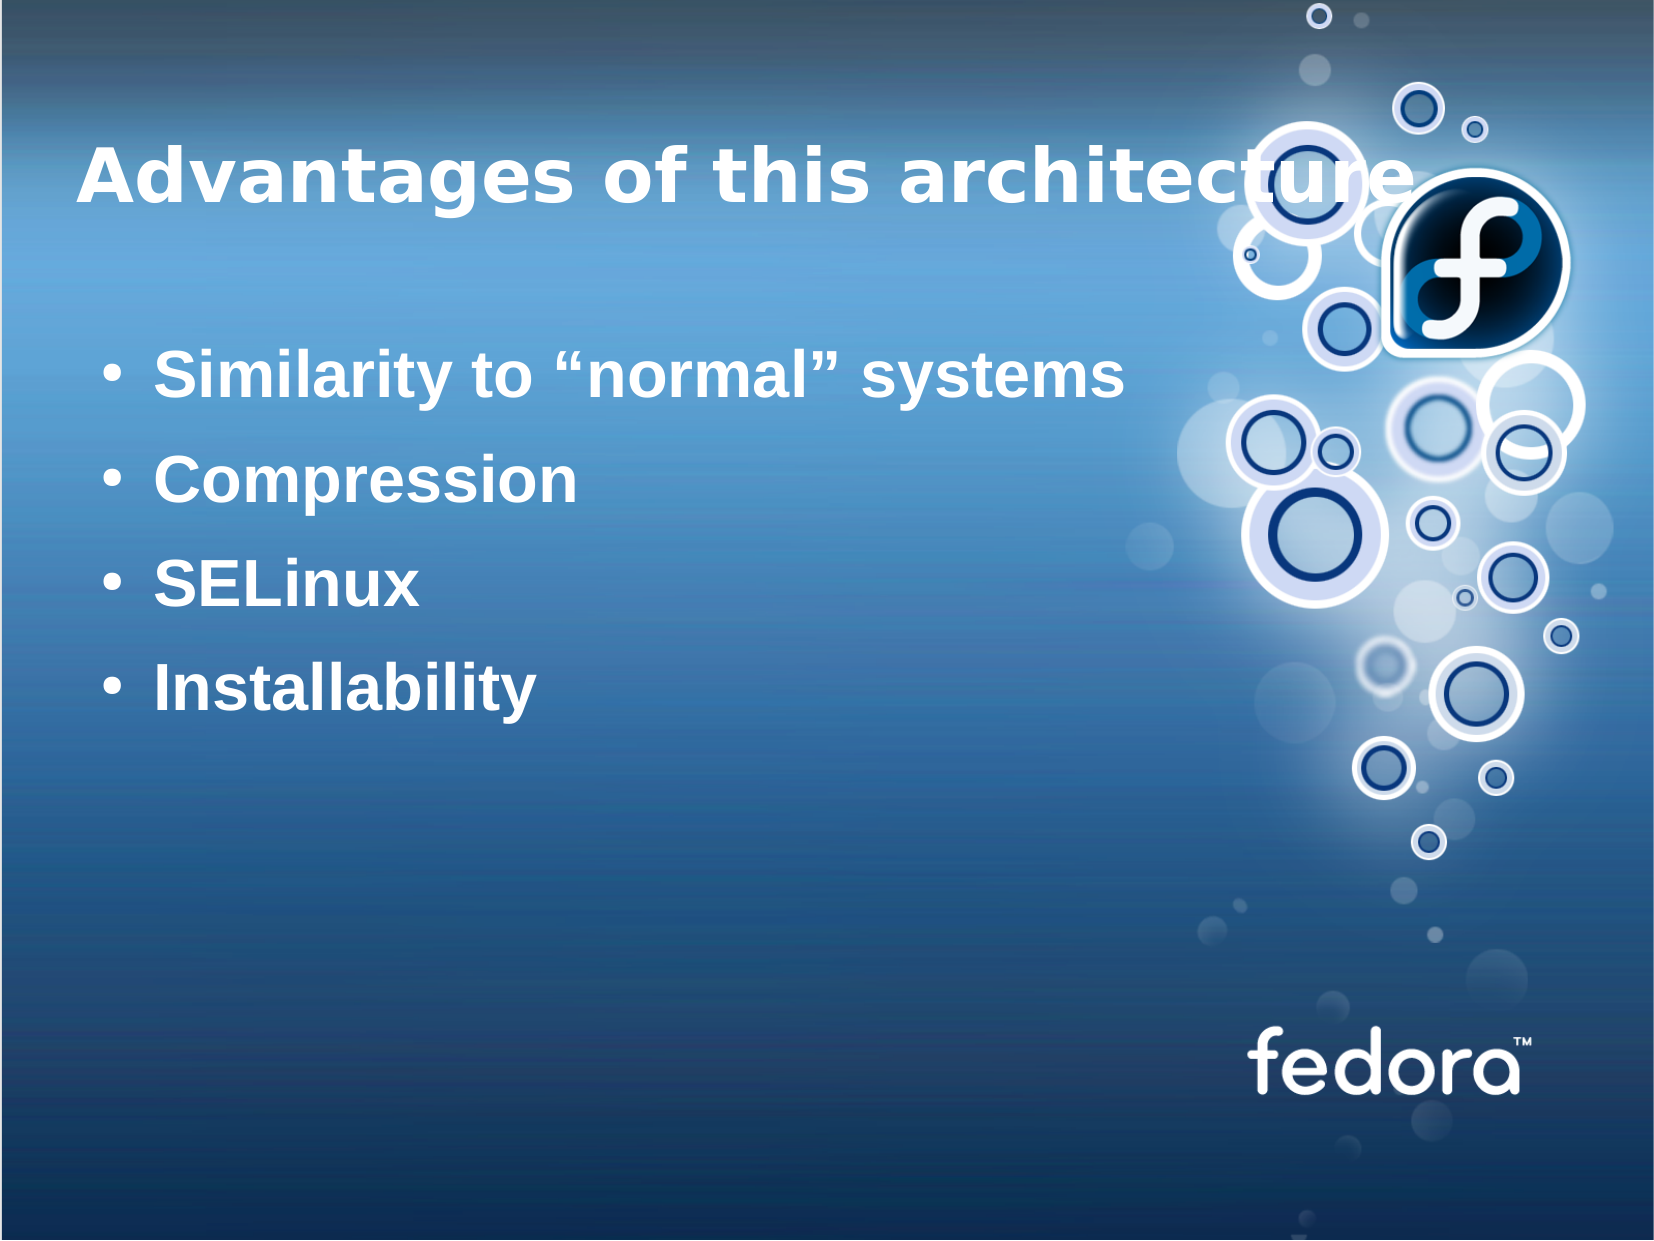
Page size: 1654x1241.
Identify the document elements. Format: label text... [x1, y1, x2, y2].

list Similarity to “normal” systems Compression SELinux Installability [82, 337, 1388, 1142]
picture [1, 0, 1654, 1240]
title Advantages of this architecture [76, 80, 1565, 273]
